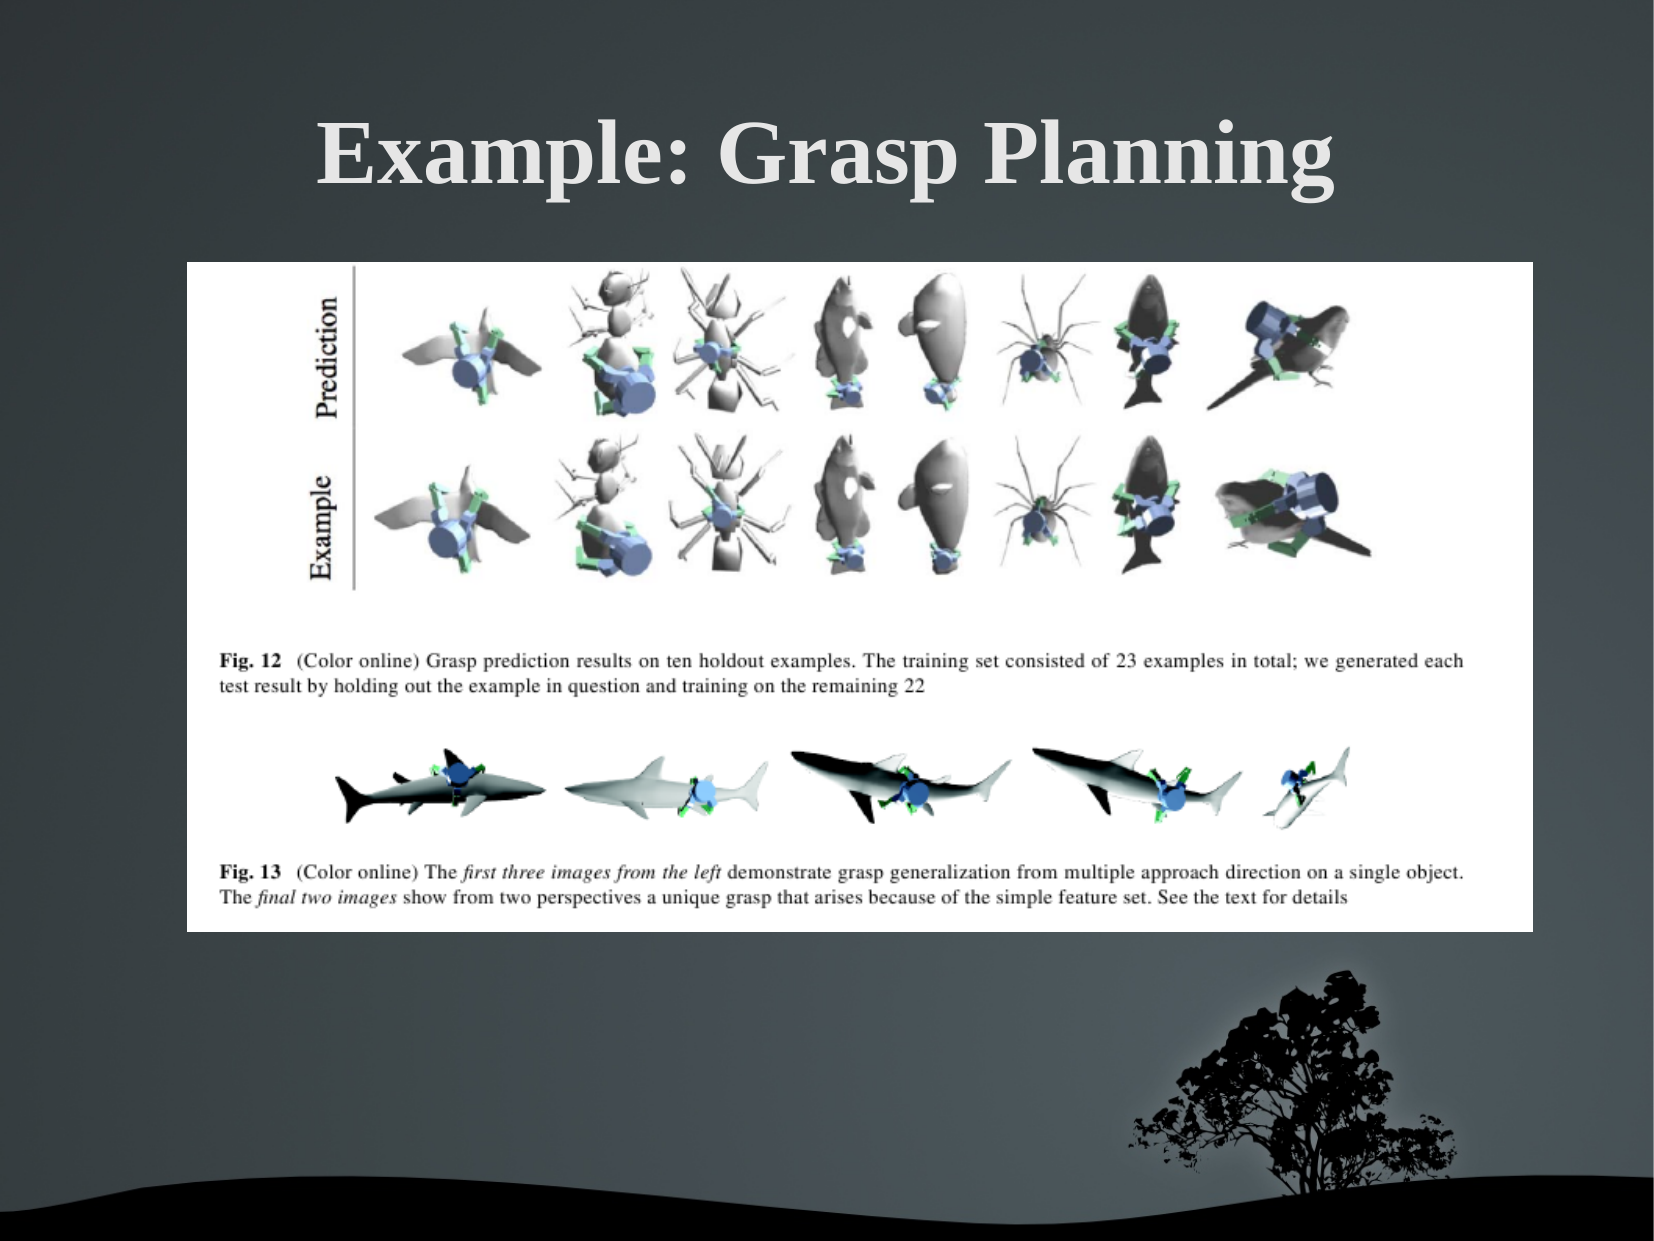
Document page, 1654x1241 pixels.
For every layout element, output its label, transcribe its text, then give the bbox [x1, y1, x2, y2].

title Example: Grasp Planning [82, 56, 1571, 250]
picture [0, 0, 1654, 1241]
